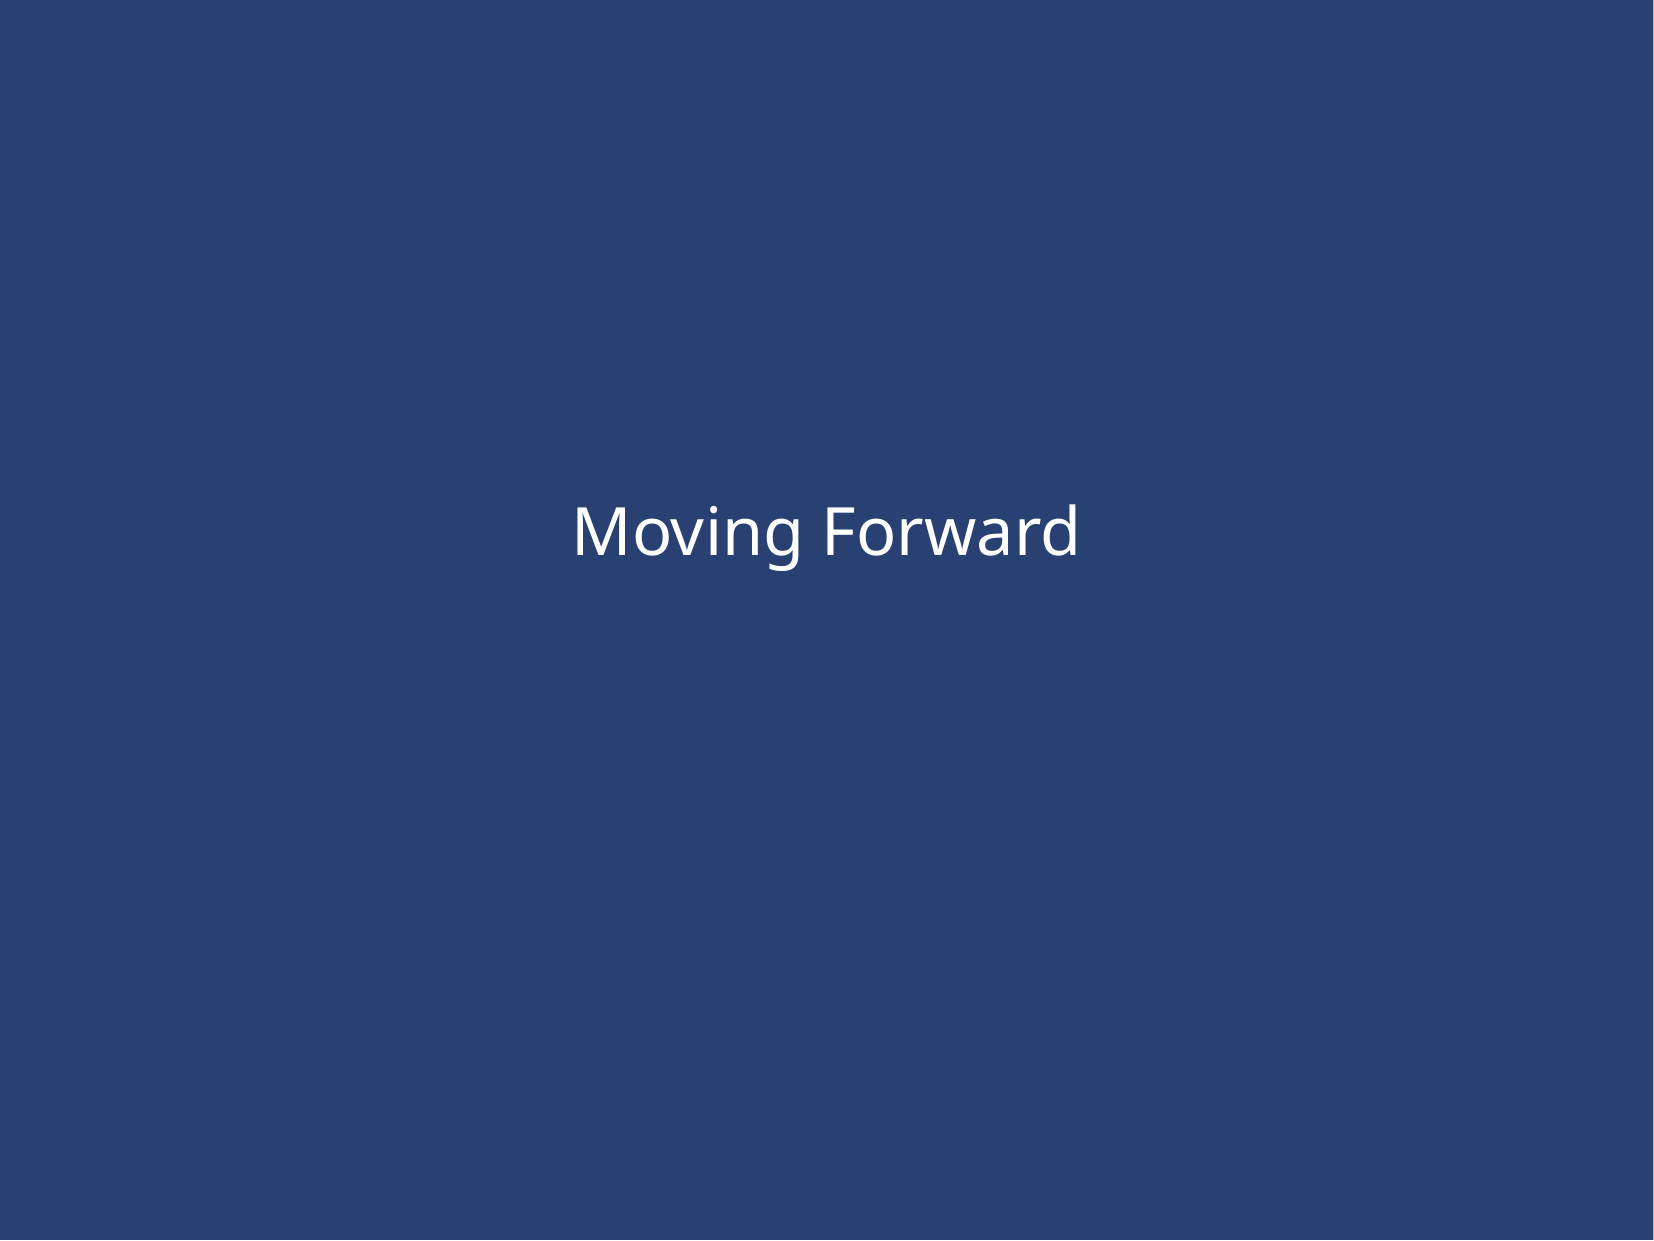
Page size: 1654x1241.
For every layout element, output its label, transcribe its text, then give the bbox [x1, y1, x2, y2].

subtitle Moving Forward [82, 49, 1571, 1109]
